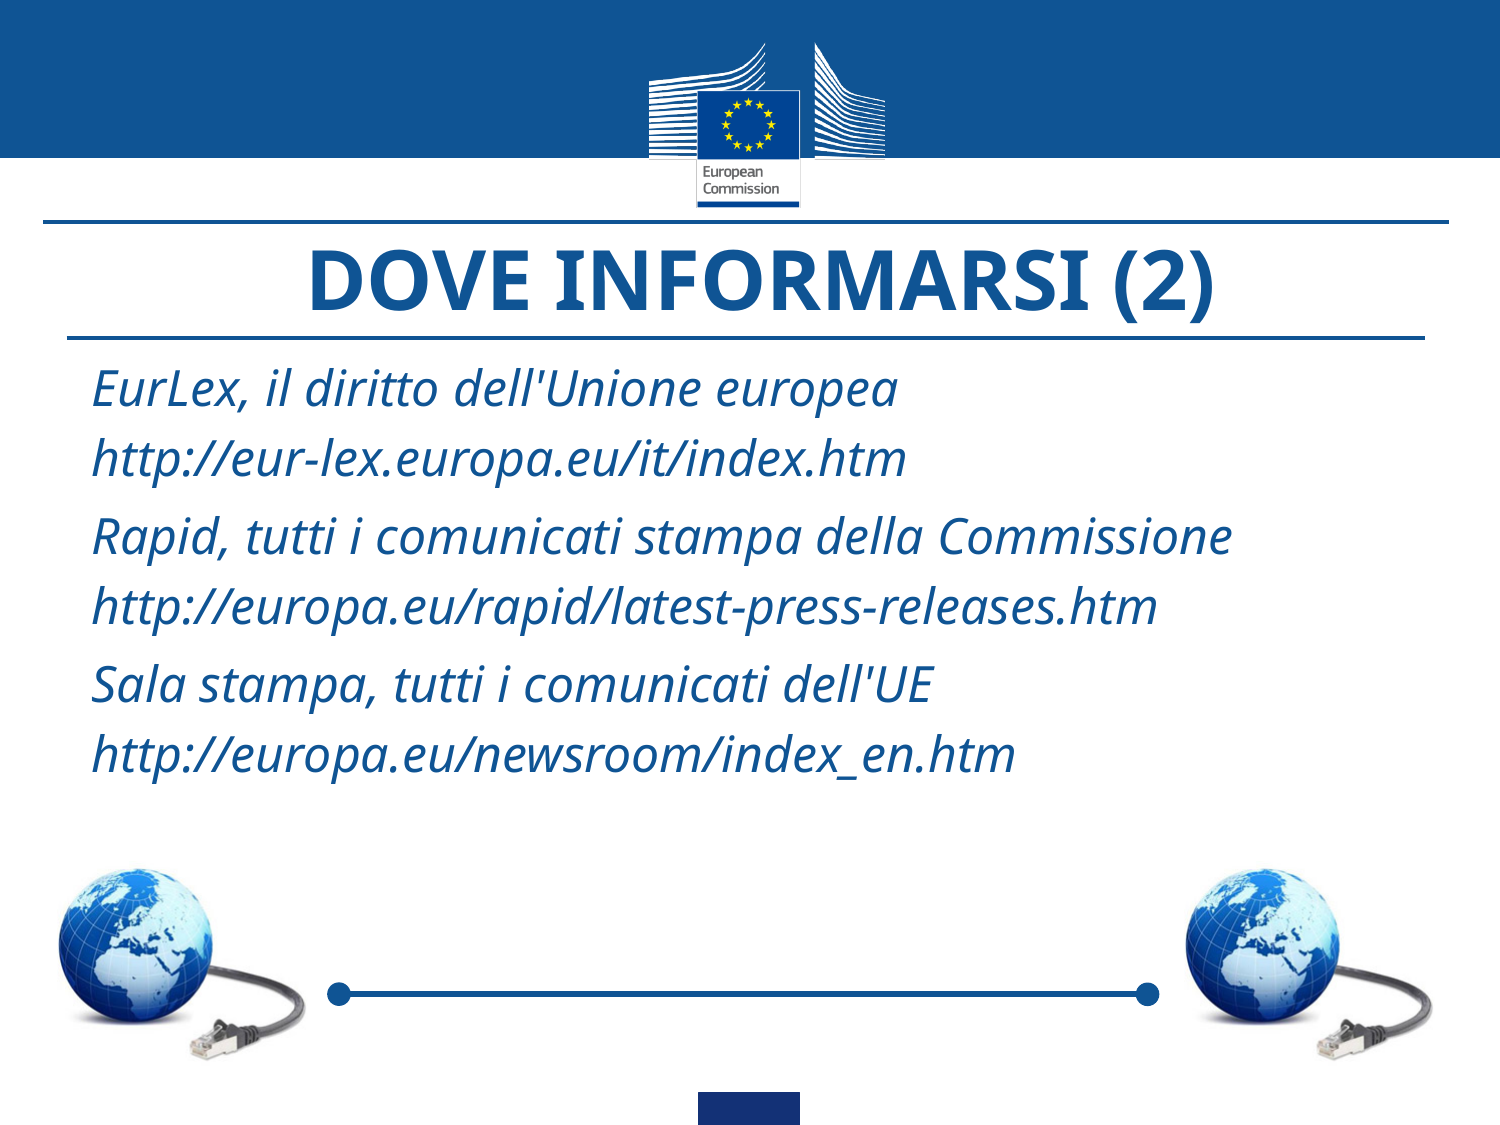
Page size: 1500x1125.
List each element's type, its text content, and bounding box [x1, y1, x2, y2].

picture [57, 845, 308, 1096]
picture [1184, 845, 1435, 1096]
text_box [327, 982, 351, 1006]
list EurLex, il diritto dell'Unione europea http://eur-lex.europa.eu/it/index.htm Rapid, tutti i comunicati stampa della Commissione http://europa.eu/rapid/latest-press-releases.htm Sala stampa, tutti i comunicati dell'UE http://europa.eu/newsroom/index_en.htm [76, 278, 1427, 1125]
title DOVE INFORMARSI (2) [64, 224, 1415, 374]
text_box [1135, 982, 1160, 1007]
picture [649, 42, 885, 208]
